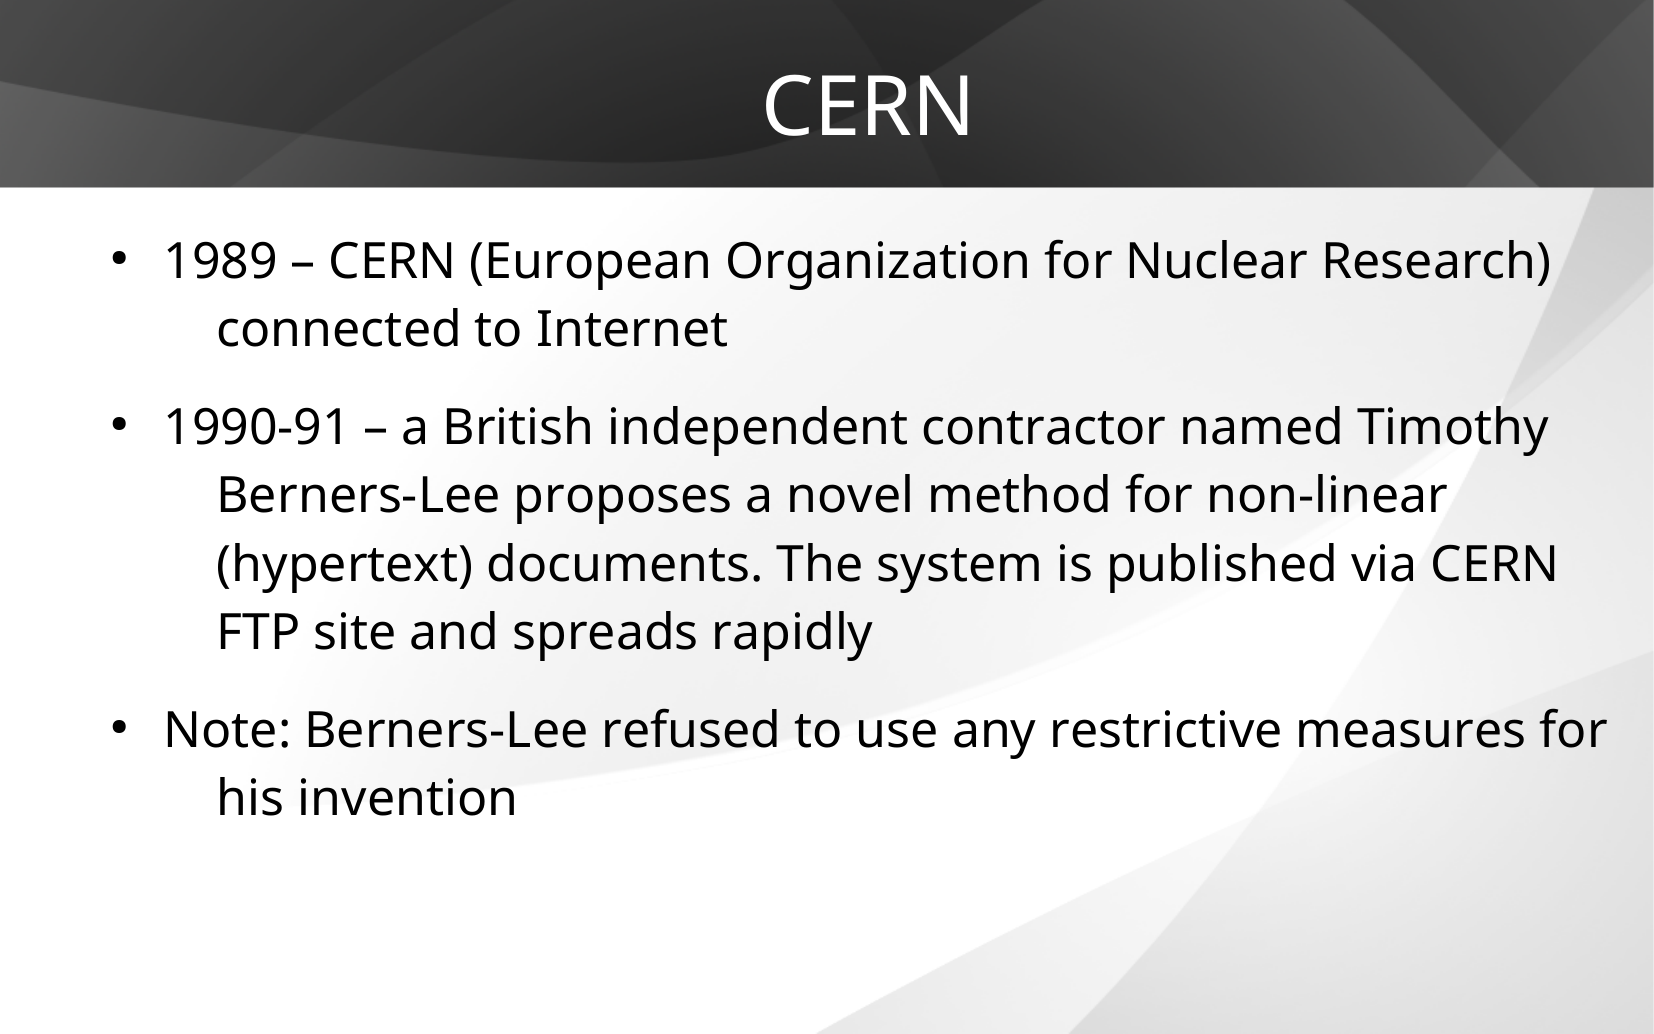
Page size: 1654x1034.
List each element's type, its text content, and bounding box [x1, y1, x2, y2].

title CERN [124, 0, 1613, 208]
picture [0, 0, 1654, 1034]
list 1989 – CERN (European Organization for Nuclear Research) connected to Internet 1990-91 – a British independent contractor named Timothy Berners-Lee proposes a novel method for non-linear (hypertext) documents. The system is published via CERN FTP site and spreads rapidly Note: Berners-Lee refused to use any restrictive measures for his invention [75, 225, 1613, 1013]
